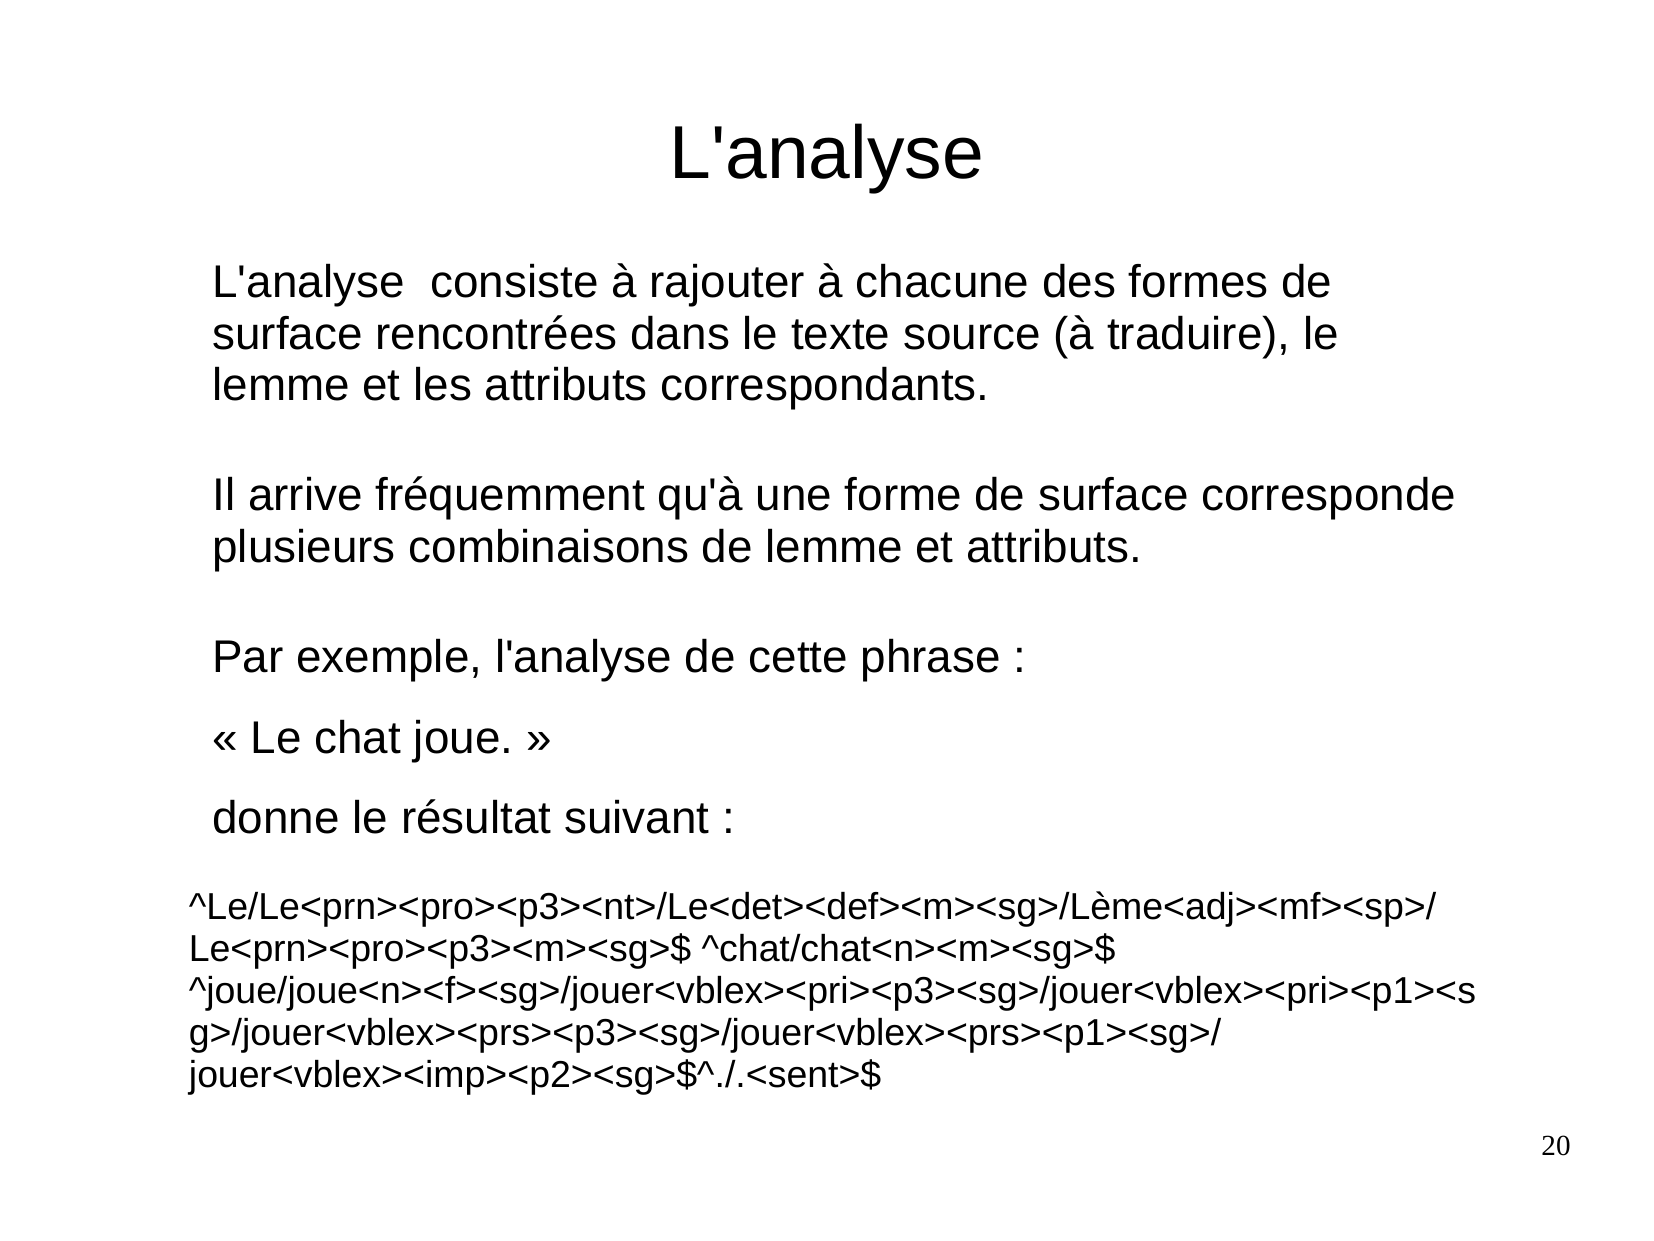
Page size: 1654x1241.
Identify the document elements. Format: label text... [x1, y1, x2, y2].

list L'analyse consiste à rajouter à chacune des formes de surface rencontrées dans le texte source (à traduire), le lemme et les attributs correspondants. Il arrive fréquemment qu'à une forme de surface corresponde plusieurs combinaisons de lemme et attributs. Par exemple, l'analyse de cette phrase : « Le chat joue. » donne le résultat suivant : [141, 256, 1489, 875]
title L'analyse [82, 49, 1571, 257]
list ^Le/Le<prn><pro><p3><nt>/Le<det><def><m><sg>/Lème<adj><mf><sp>/Le<prn><pro><p3><m><sg>$ ^chat/chat<n><m><sg>$ ^joue/joue<n><f><sg>/jouer<vblex><pri><p3><sg>/jouer<vblex><pri><p1><sg>/jouer<vblex><prs><p3><sg>/jouer<vblex><prs><p1><sg>/jouer<vblex><imp><p2><sg>$^./.<sent>$ [118, 885, 1489, 1146]
